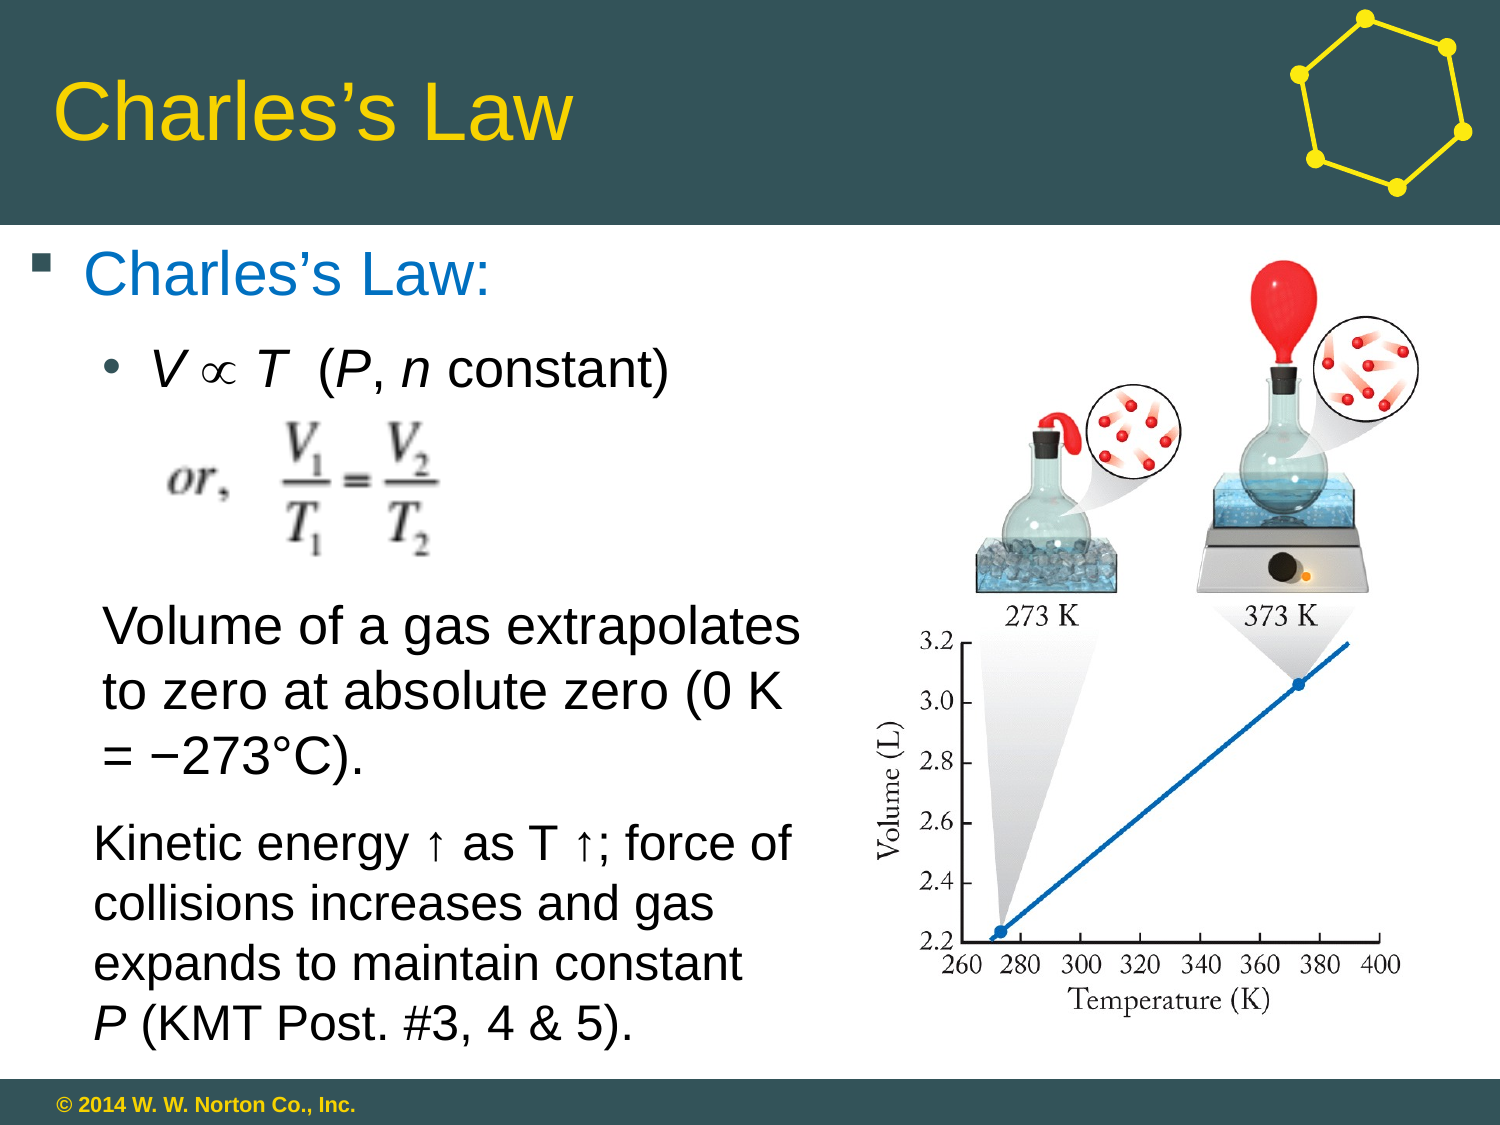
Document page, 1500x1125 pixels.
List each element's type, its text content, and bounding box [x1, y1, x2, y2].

picture [863, 250, 1425, 1026]
list Charles’s Law: V  T (P, n constant) Volume of a gas extrapolates to zero at absolute zero (0 K = −273°C). Kinetic energy ↑ as T ↑; force of collisions increases and gas expands to maintain constant P (KMT Post. #3, 4 & 5). [12, 225, 838, 969]
title Charles’s Law [37, 19, 1118, 195]
chart [162, 405, 448, 562]
